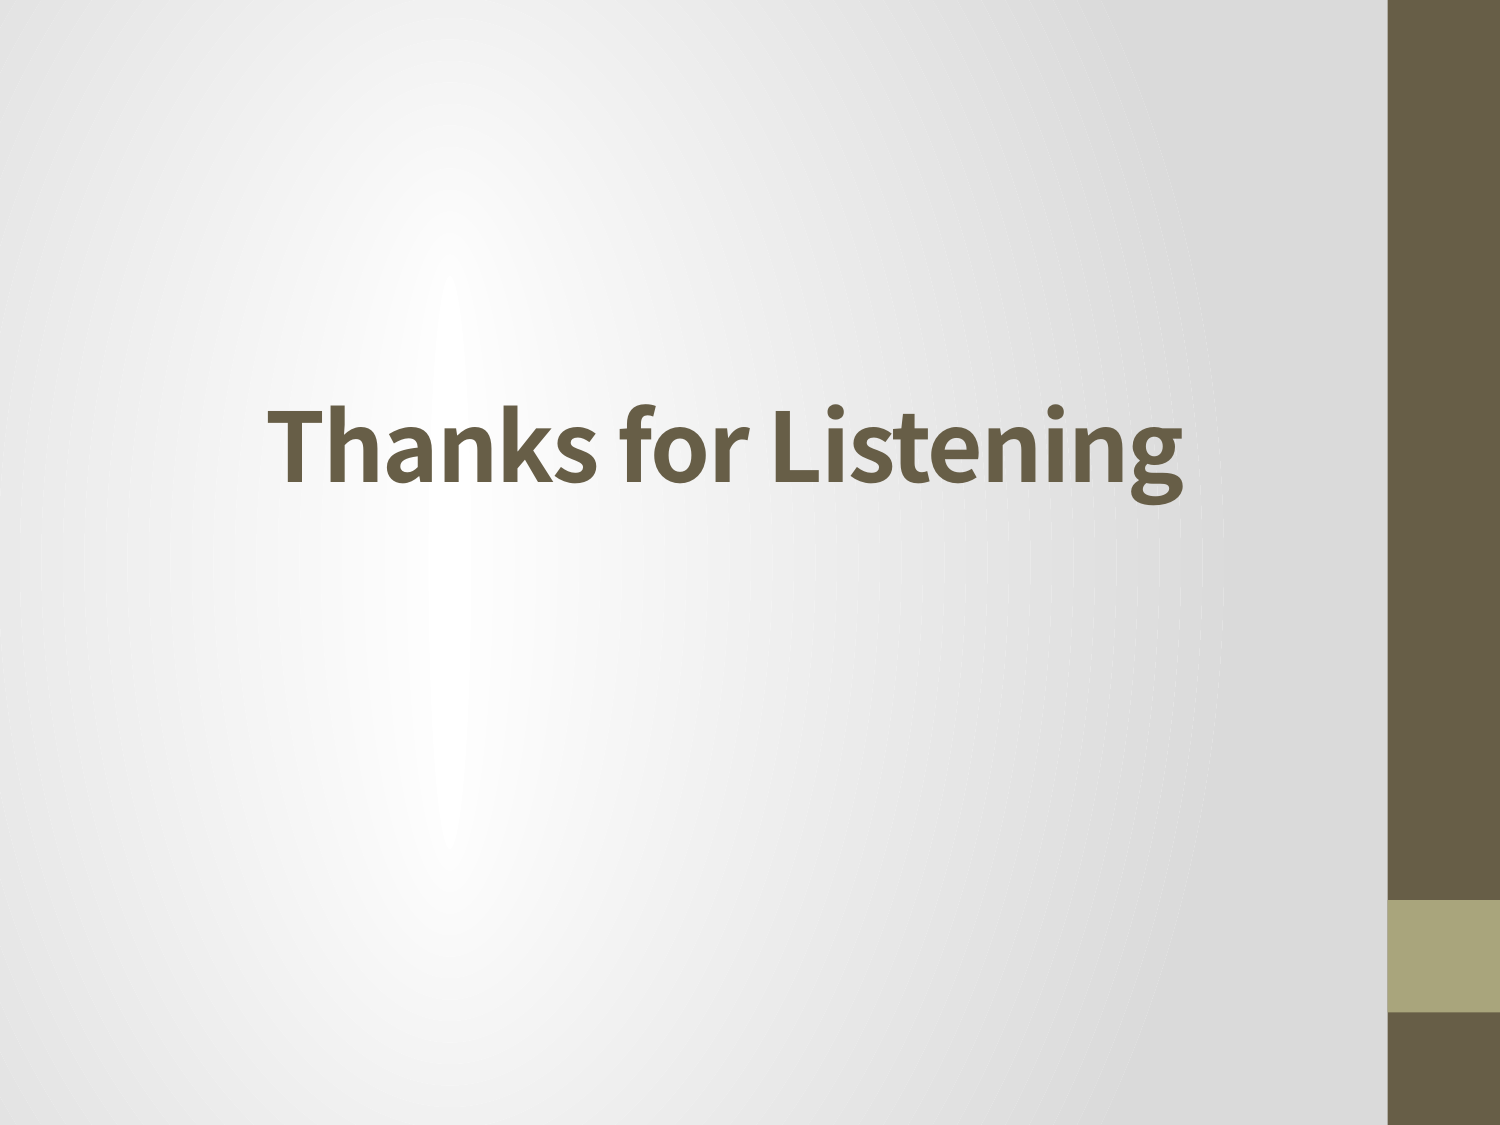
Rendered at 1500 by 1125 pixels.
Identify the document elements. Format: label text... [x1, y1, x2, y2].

title Thanks for Listening [100, 349, 1351, 538]
